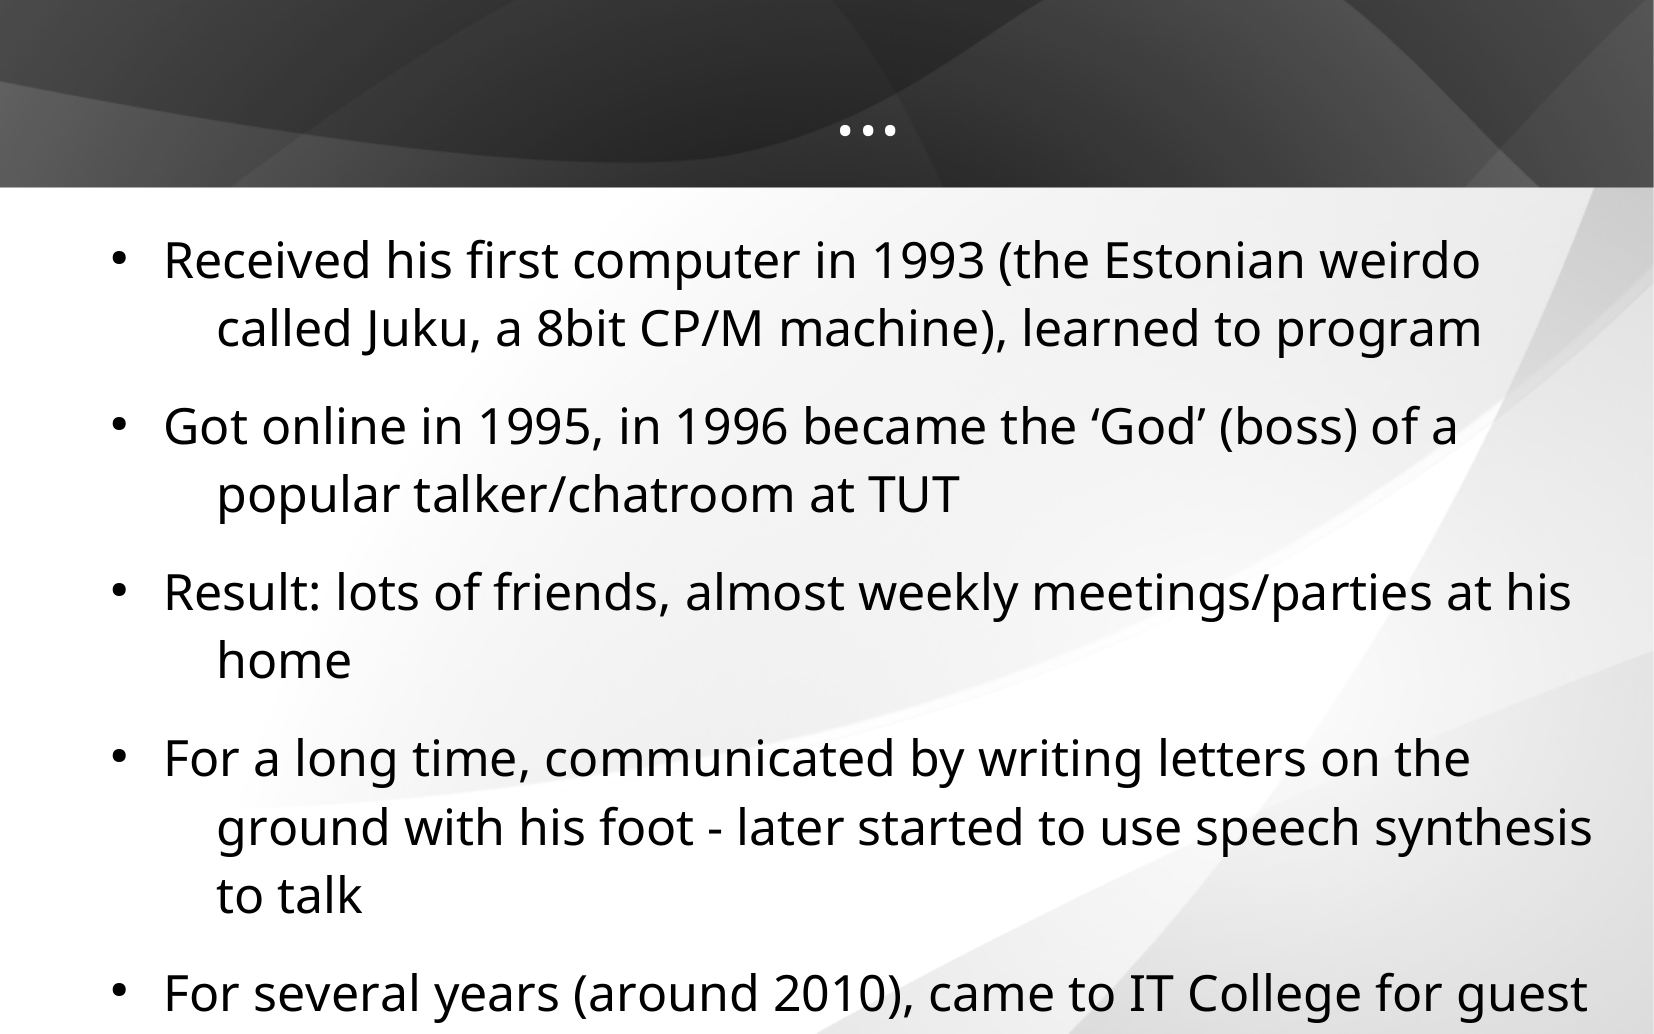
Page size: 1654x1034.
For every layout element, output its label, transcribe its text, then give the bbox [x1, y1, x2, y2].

picture [0, 0, 1654, 1034]
title ... [124, 0, 1613, 208]
list Received his first computer in 1993 (the Estonian weirdo called Juku, a 8bit CP/M machine), learned to program Got online in 1995, in 1996 became the ‘God’ (boss) of a popular talker/chatroom at TUT Result: lots of friends, almost weekly meetings/parties at his home For a long time, communicated by writing letters on the ground with his foot - later started to use speech synthesis to talk For several years (around 2010), came to IT College for guest lectures to TechComm students [75, 225, 1613, 1013]
